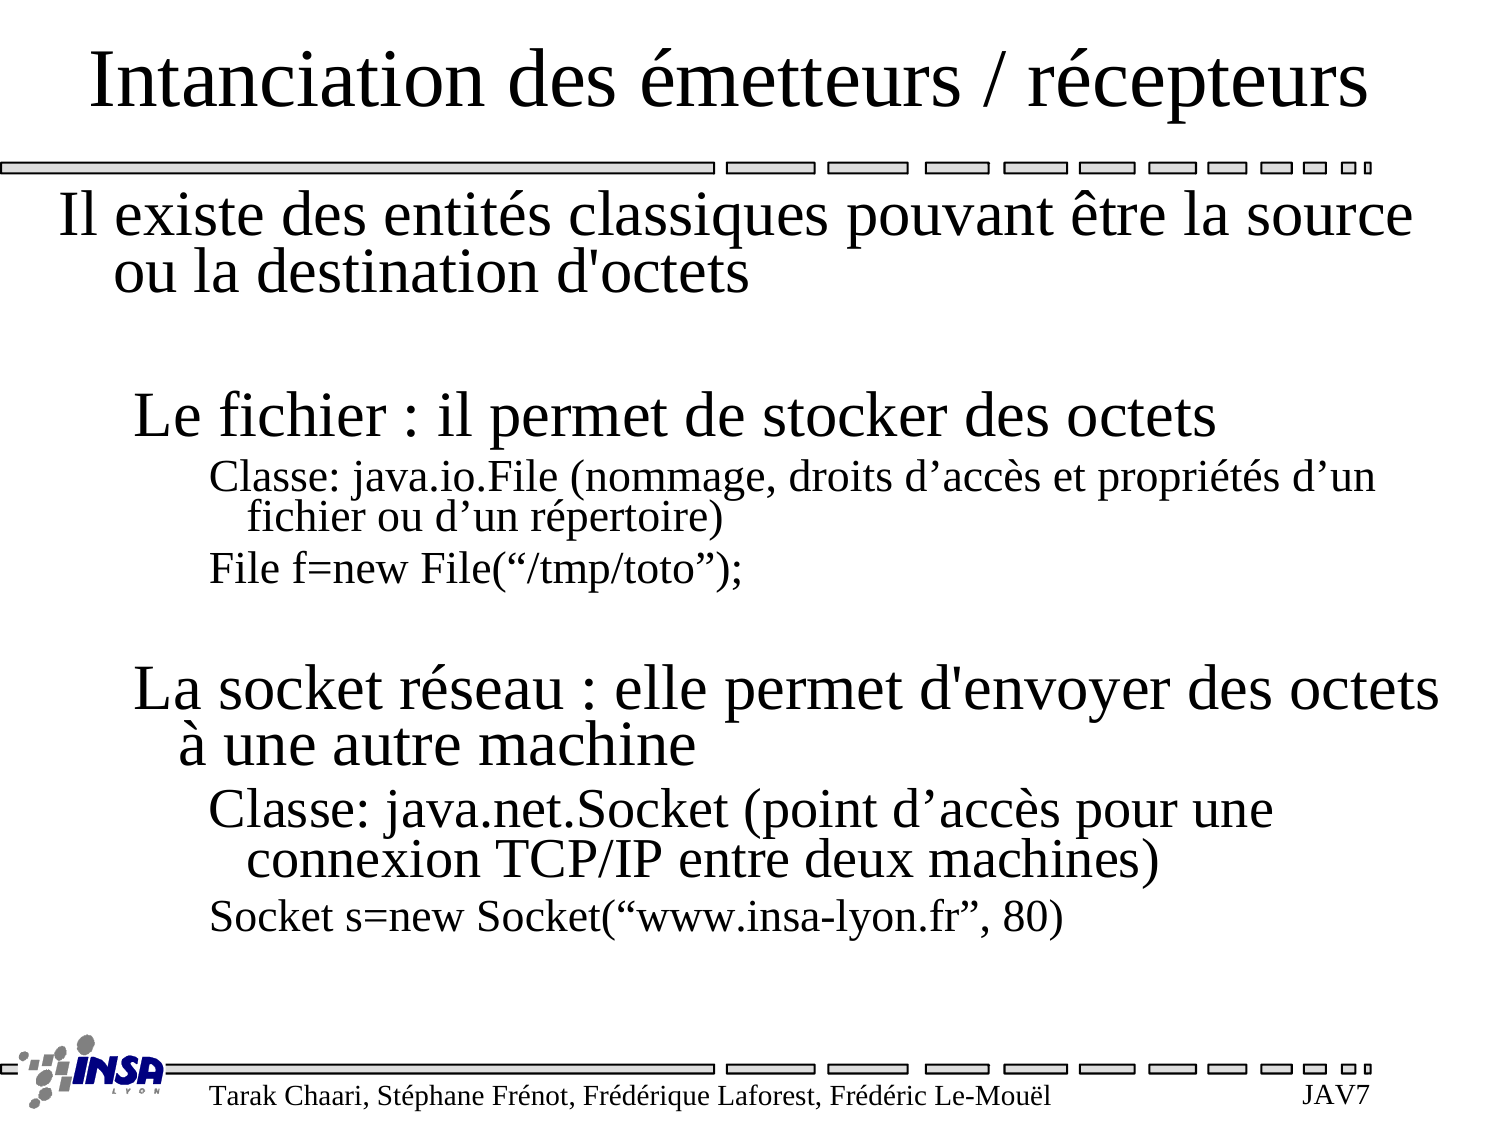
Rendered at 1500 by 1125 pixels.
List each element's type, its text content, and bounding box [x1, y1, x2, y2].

title Intanciation des émetteurs / récepteurs [88, 7, 1459, 155]
list Il existe des entités classiques pouvant être la source ou la destination d'octets Le fichier : il permet de stocker des octets Classe: java.io.File (nommage, droits d’accès et propriétés d’un fichier ou d’un répertoire)‏ File f=new File(“/tmp/toto”); La socket réseau : elle permet d'envoyer des octets à une autre machine Classe: java.net.Socket (point d’accès pour une connexion TCP/IP entre deux machines)‏ Socket s=new Socket(“www.insa-lyon.fr”, 80)‏ [59, 190, 1447, 1047]
